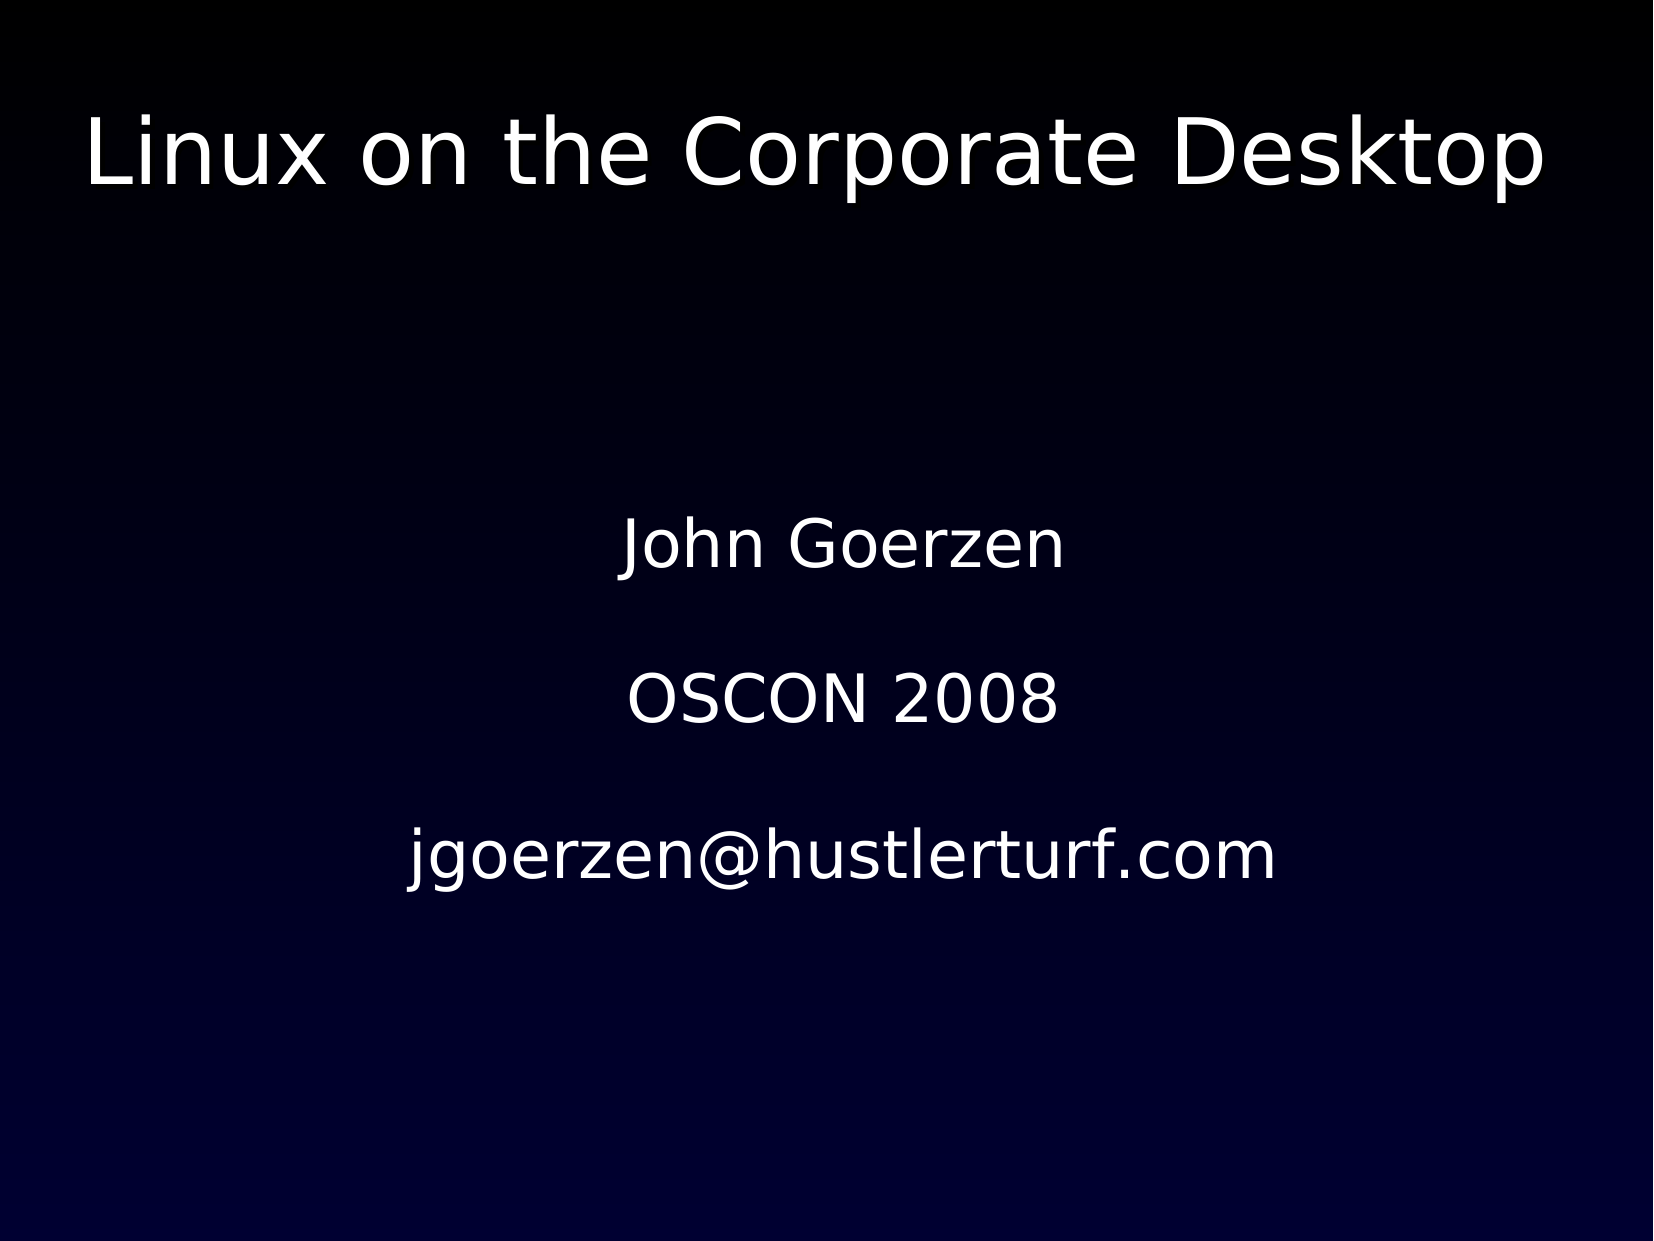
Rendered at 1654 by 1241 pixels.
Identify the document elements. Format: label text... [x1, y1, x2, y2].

title Linux on the Corporate Desktop [82, 49, 1571, 257]
subtitle John Goerzen OSCON 2008 jgoerzen@hustlerturf.com [82, 290, 1571, 1109]
